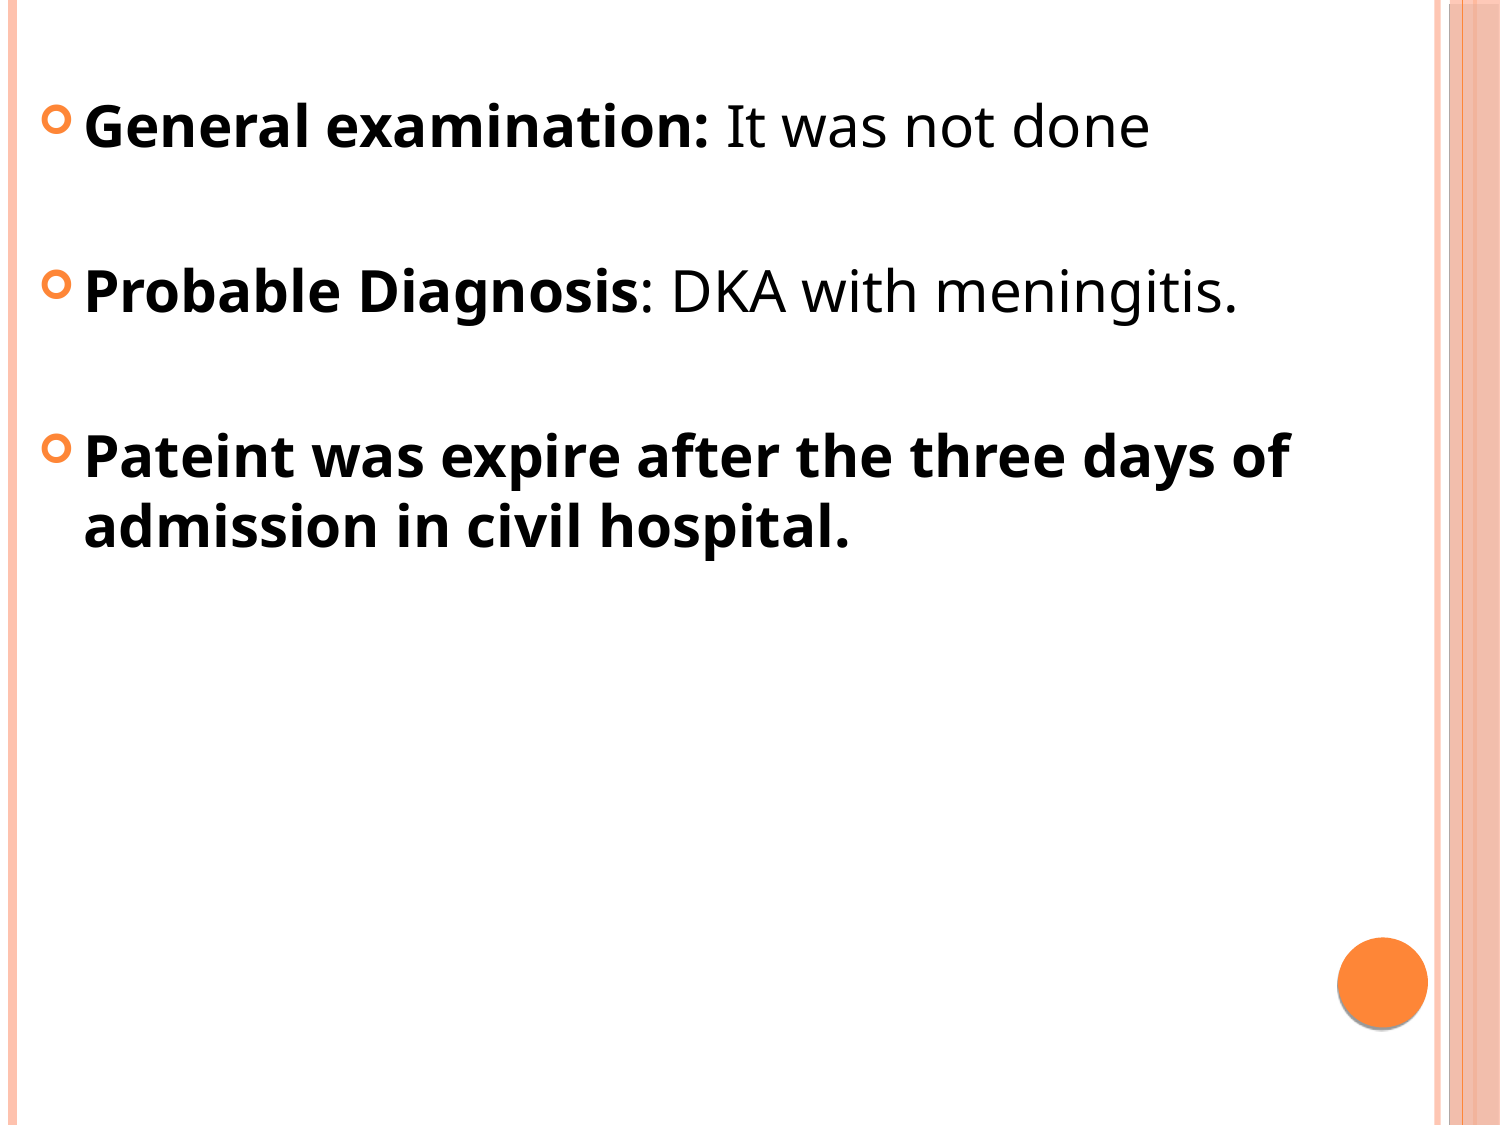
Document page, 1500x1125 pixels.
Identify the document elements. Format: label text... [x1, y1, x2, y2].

list General examination: It was not done Probable Diagnosis: DKA with meningitis. Pateint was expire after the three days of admission in civil hospital. [23, 0, 1500, 1125]
